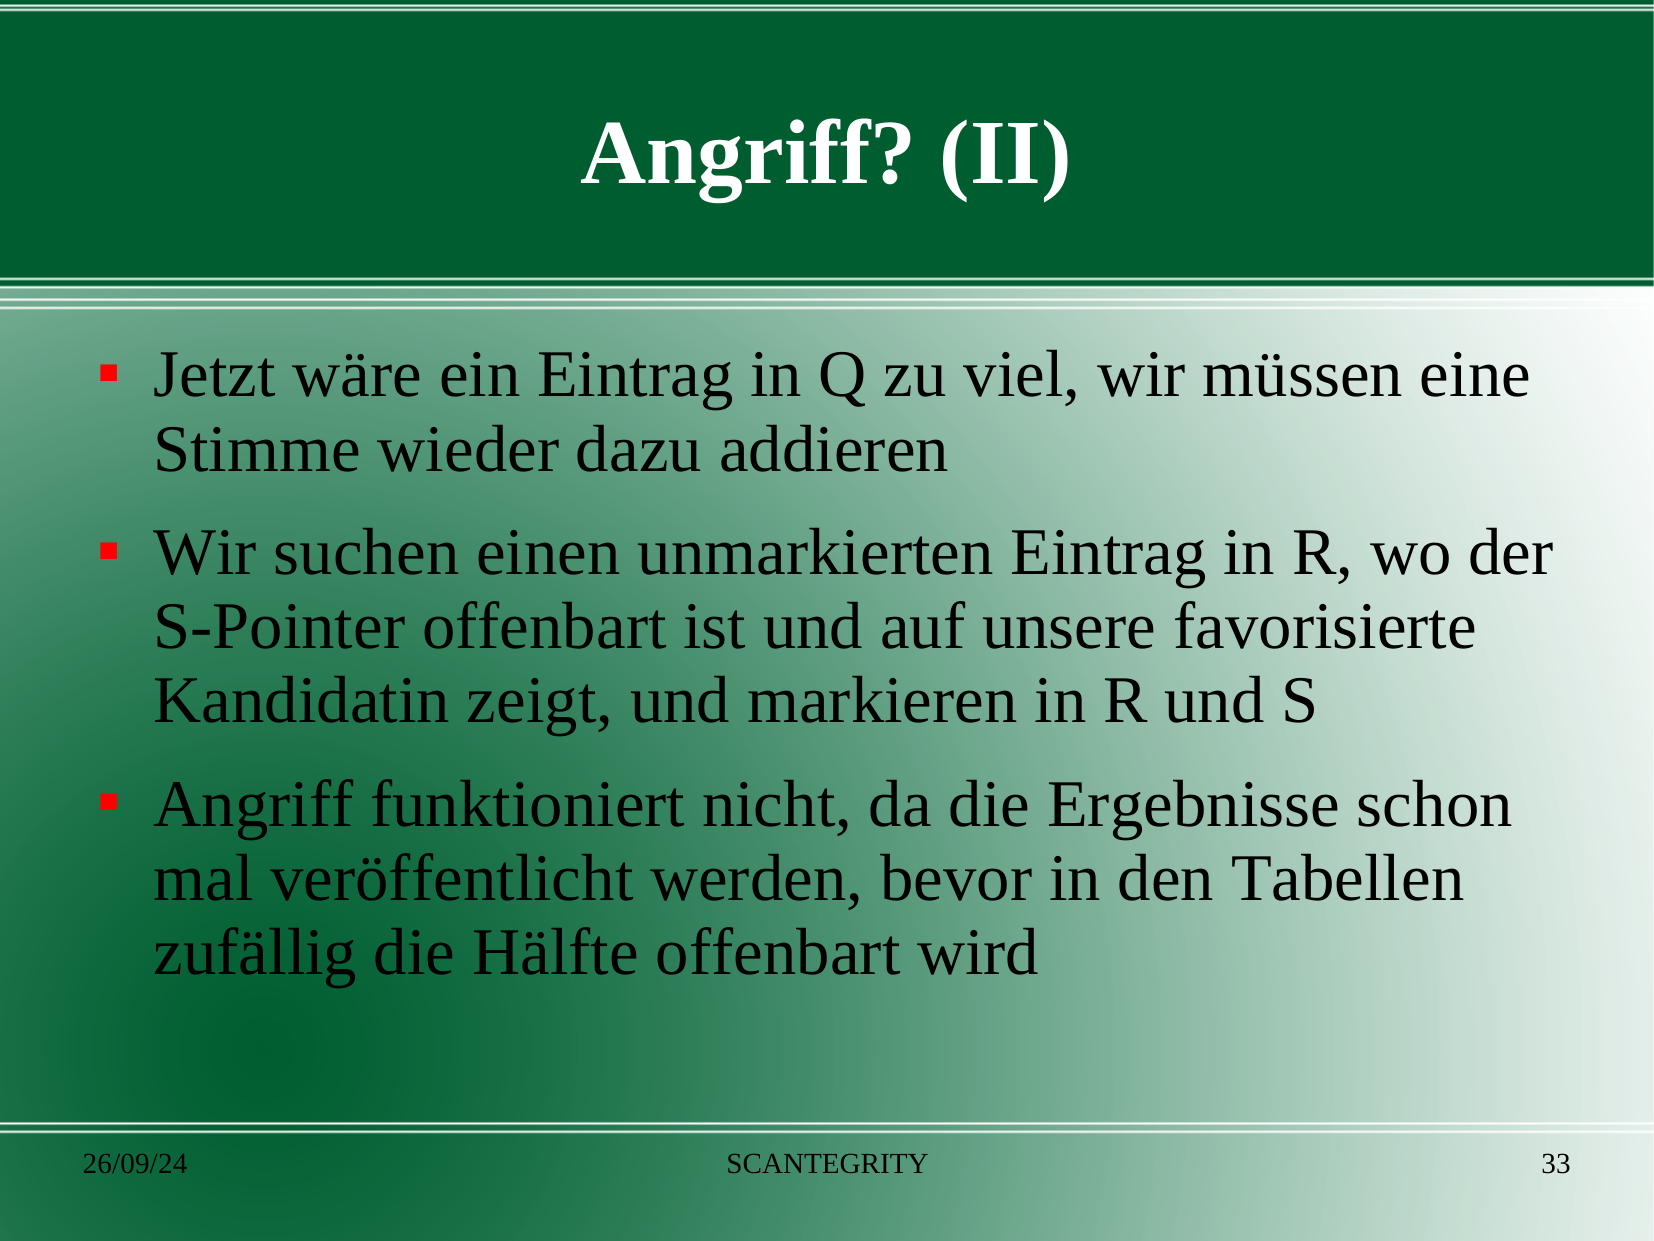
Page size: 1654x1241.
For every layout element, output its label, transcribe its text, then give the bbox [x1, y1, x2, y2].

title Angriff? (II) [82, 56, 1571, 250]
list Jetzt wäre ein Eintrag in Q zu viel, wir müssen eine Stimme wieder dazu addieren Wir suchen einen unmarkierten Eintrag in R, wo der S-Pointer offenbart ist und auf unsere favorisierte Kandidatin zeigt, und markieren in R und S Angriff funktioniert nicht, da die Ergebnisse schon mal veröffentlicht werden, bevor in den Tabellen zufällig die Hälfte offenbart wird [82, 337, 1571, 1037]
picture [0, 0, 1654, 1241]
